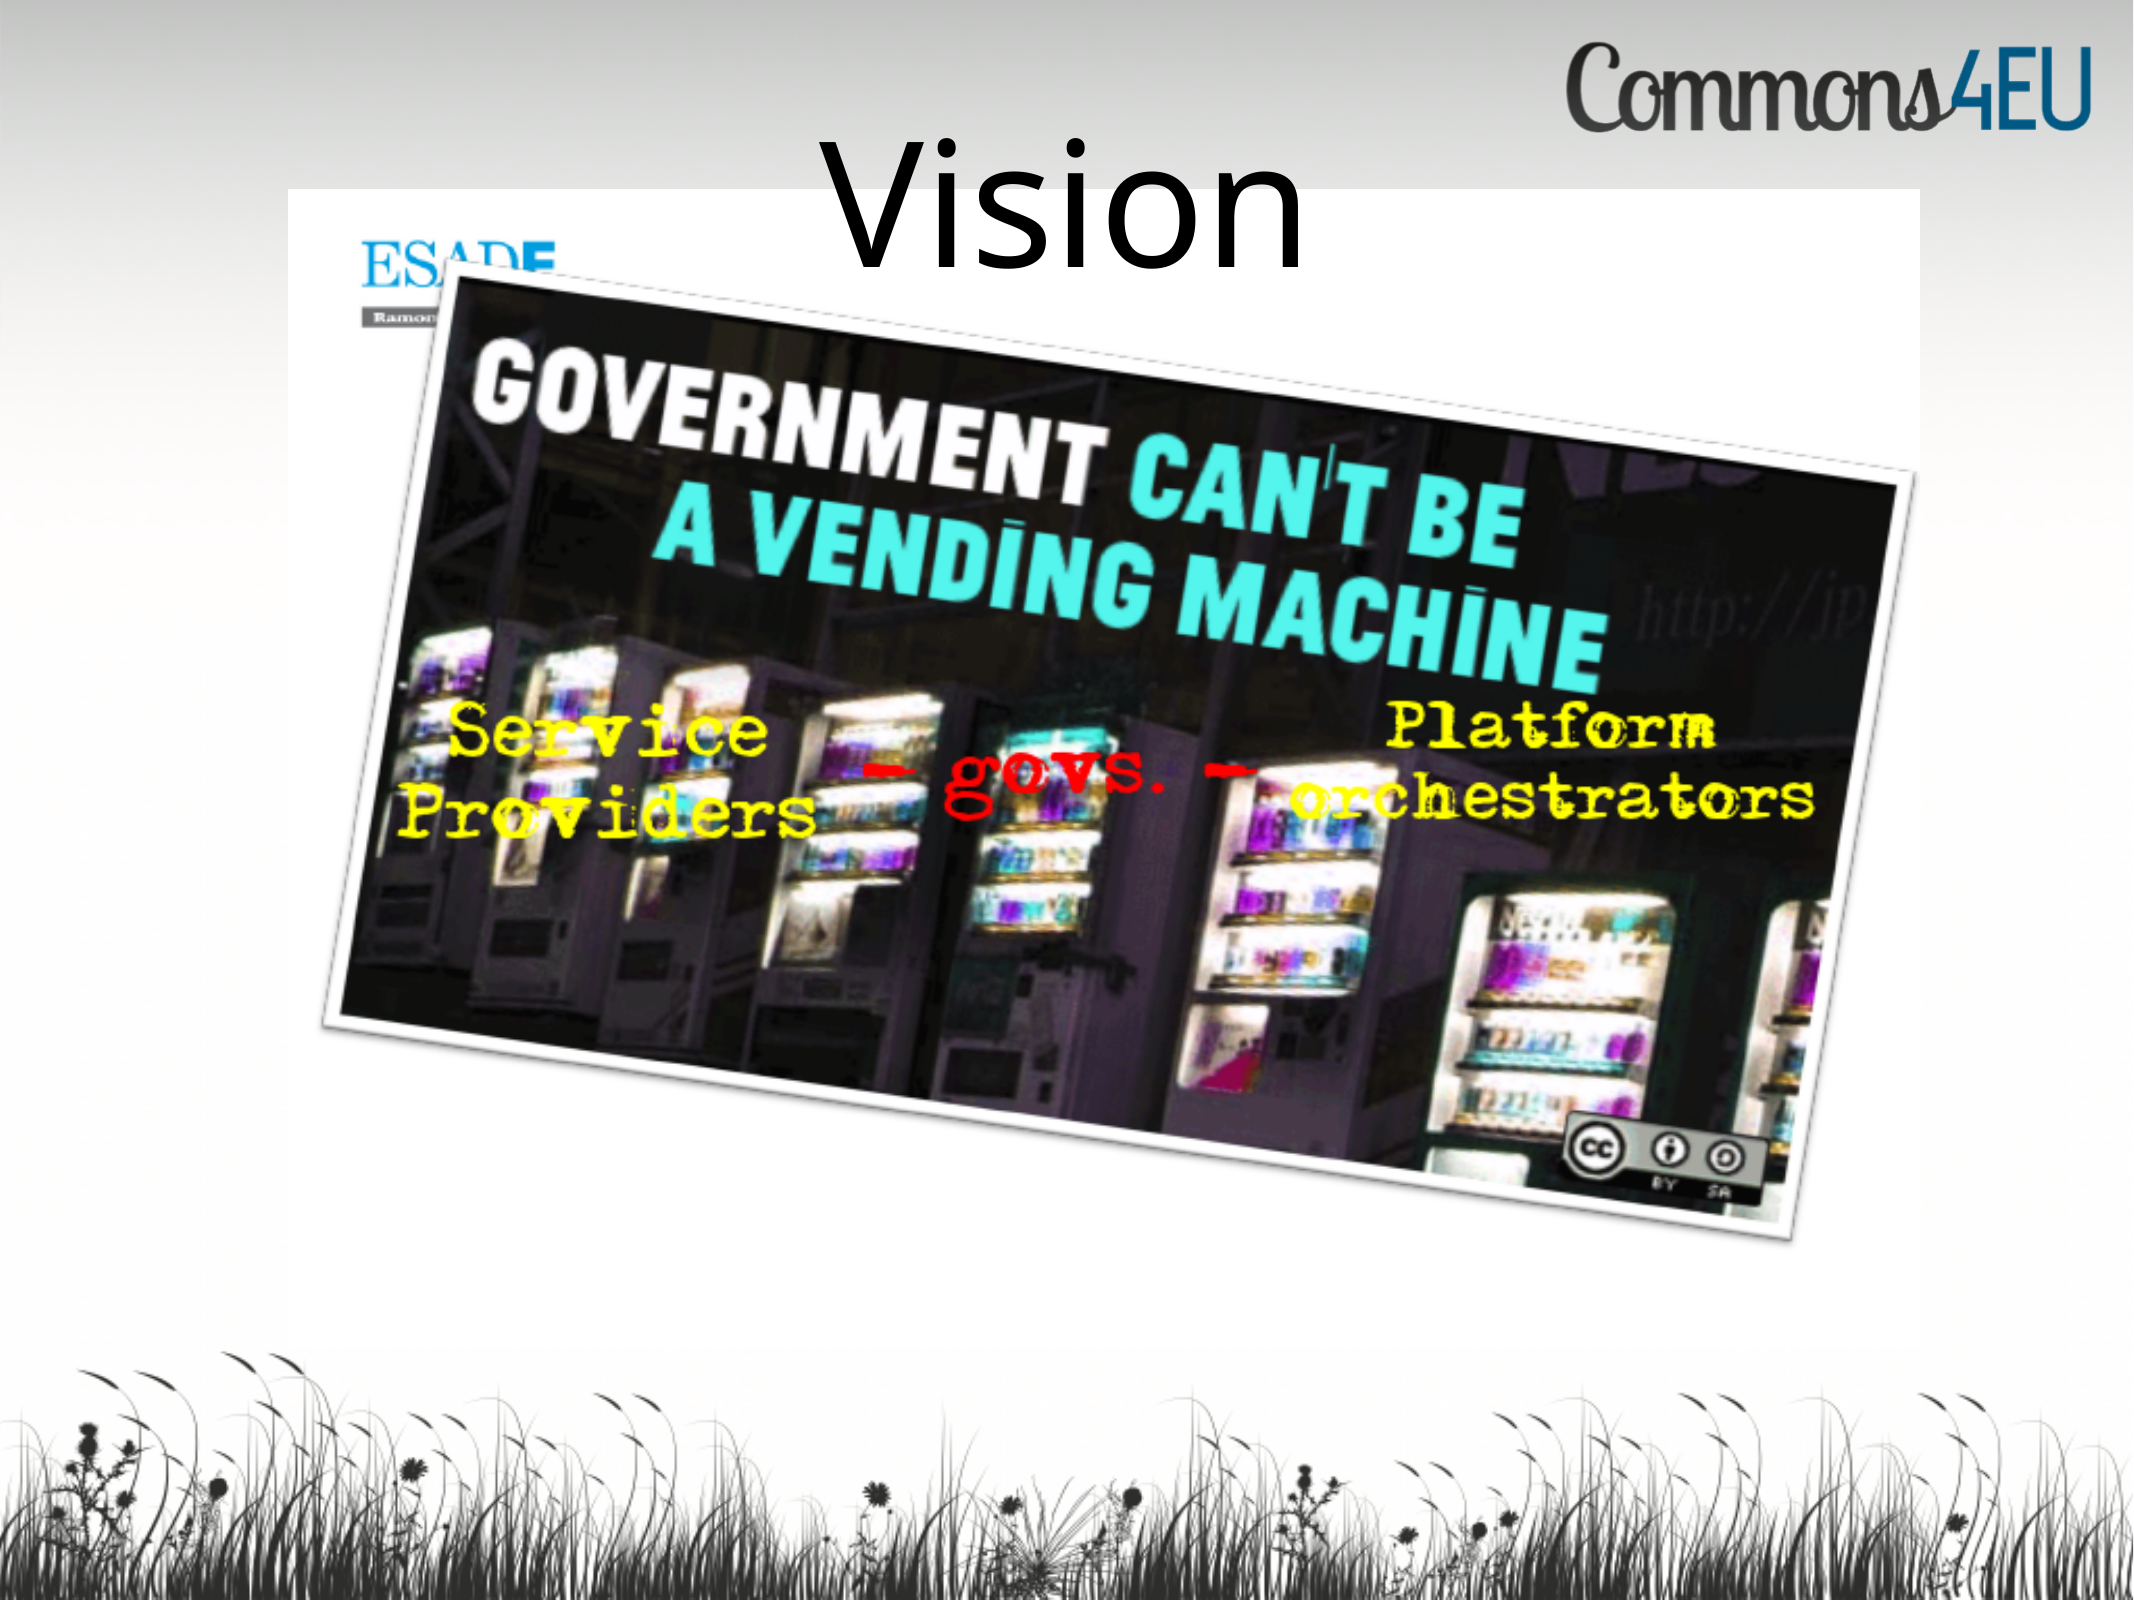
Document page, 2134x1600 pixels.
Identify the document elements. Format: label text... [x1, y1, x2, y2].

picture [0, 0, 2134, 1600]
title Vision [106, 63, 2027, 332]
